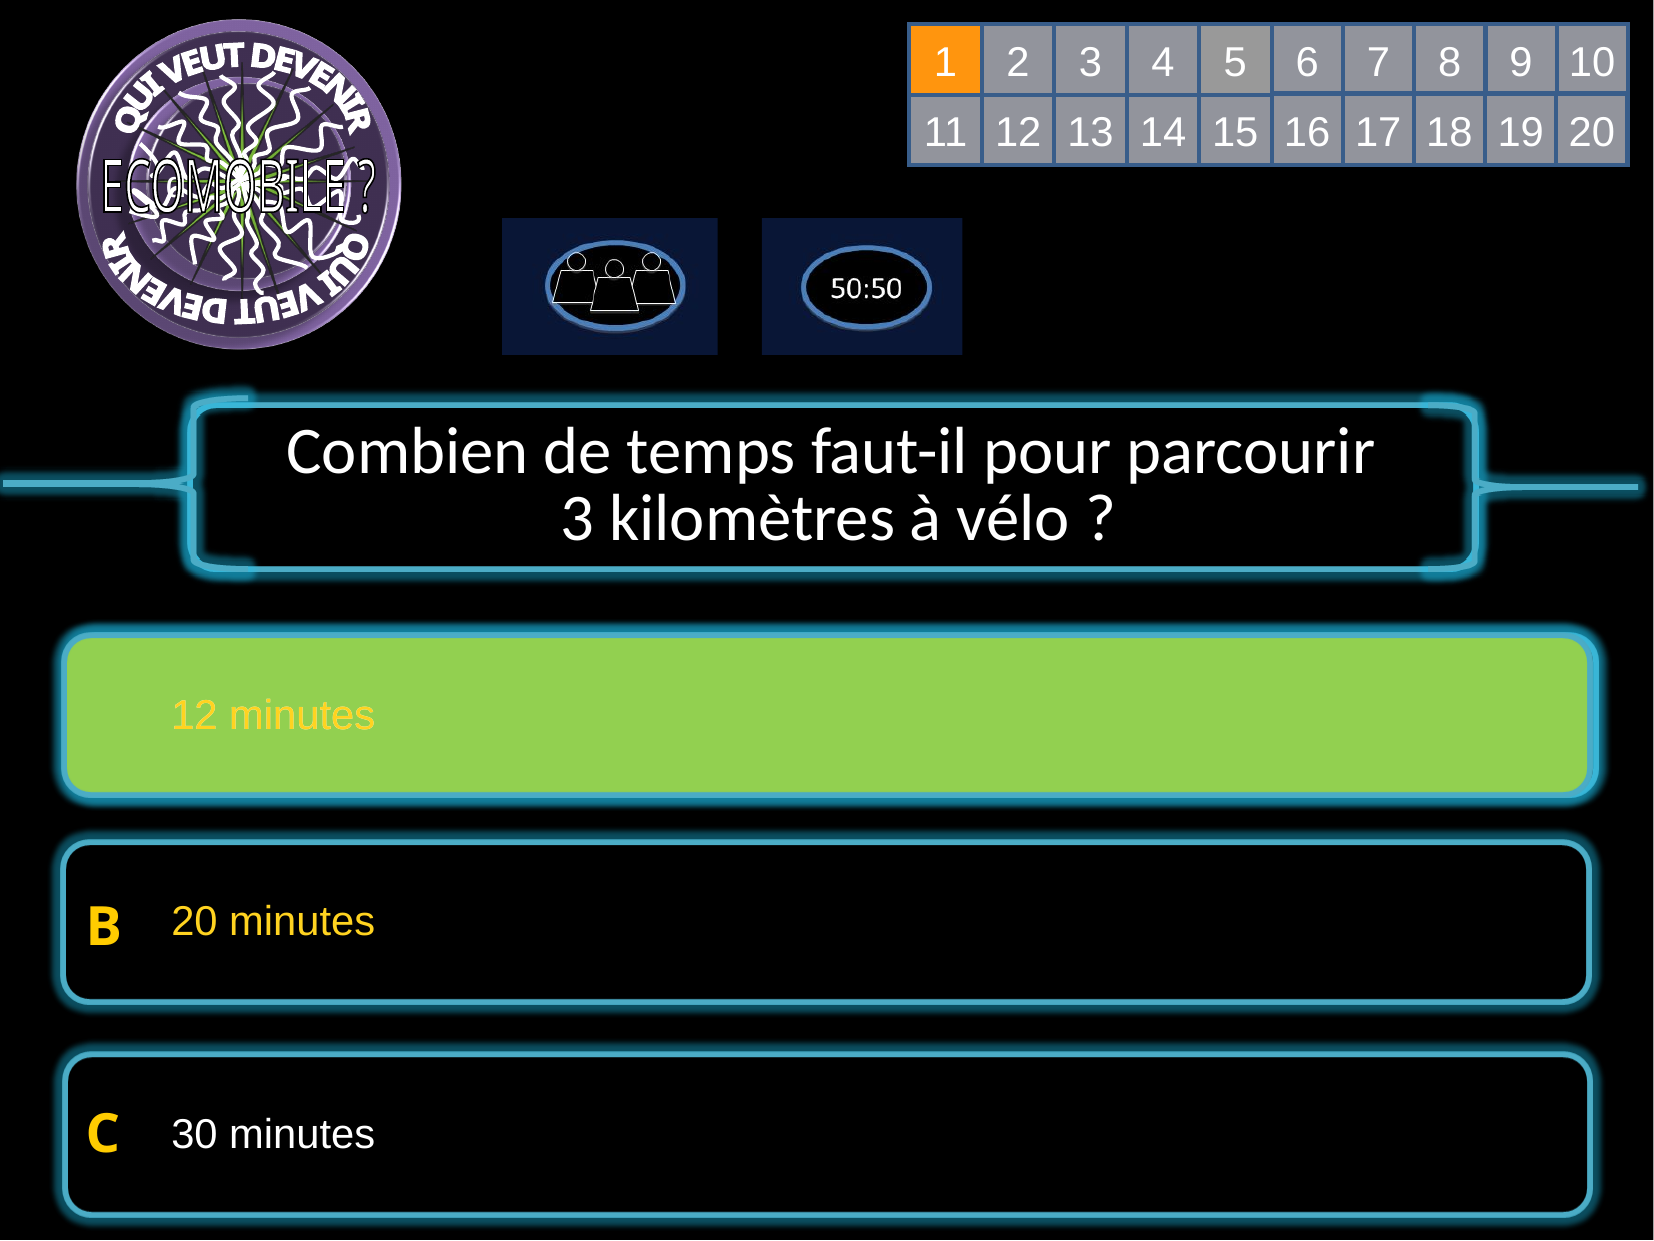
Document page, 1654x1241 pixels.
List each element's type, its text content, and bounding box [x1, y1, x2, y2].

text_box 5 [1199, 24, 1271, 94]
list 30 minutes [171, 1062, 1571, 1205]
text_box 11 [909, 94, 981, 166]
text_box 20 [1556, 93, 1628, 166]
picture [44, 615, 1616, 815]
text_box 10 [1556, 24, 1628, 93]
list 12 minutes [171, 643, 1571, 786]
text_box 8 [1414, 24, 1485, 93]
text_box 18 [1413, 93, 1485, 166]
text_box 4 [1126, 24, 1199, 94]
picture [43, 822, 1609, 1022]
text_box 7 [1342, 24, 1414, 93]
text_box 12 [981, 94, 1054, 166]
picture [45, 1034, 1610, 1235]
text_box 19 [1485, 93, 1556, 166]
text_box 1 [909, 24, 981, 94]
text_box 16 [1271, 93, 1343, 166]
text_box 13 [1054, 94, 1127, 166]
title Combien de temps faut-il pour parcourir 3 kilomètres à vélo ? [200, 407, 1477, 573]
text_box 3 [1054, 24, 1126, 94]
list 20 minutes [171, 850, 1571, 993]
text_box 14 [1127, 94, 1199, 166]
text_box 2 [981, 24, 1054, 94]
picture [0, 377, 1654, 591]
text_box 6 [1271, 24, 1342, 93]
text_box 9 [1485, 24, 1556, 93]
text_box 17 [1343, 93, 1413, 166]
text_box 15 [1199, 94, 1271, 166]
picture [53, 18, 402, 370]
